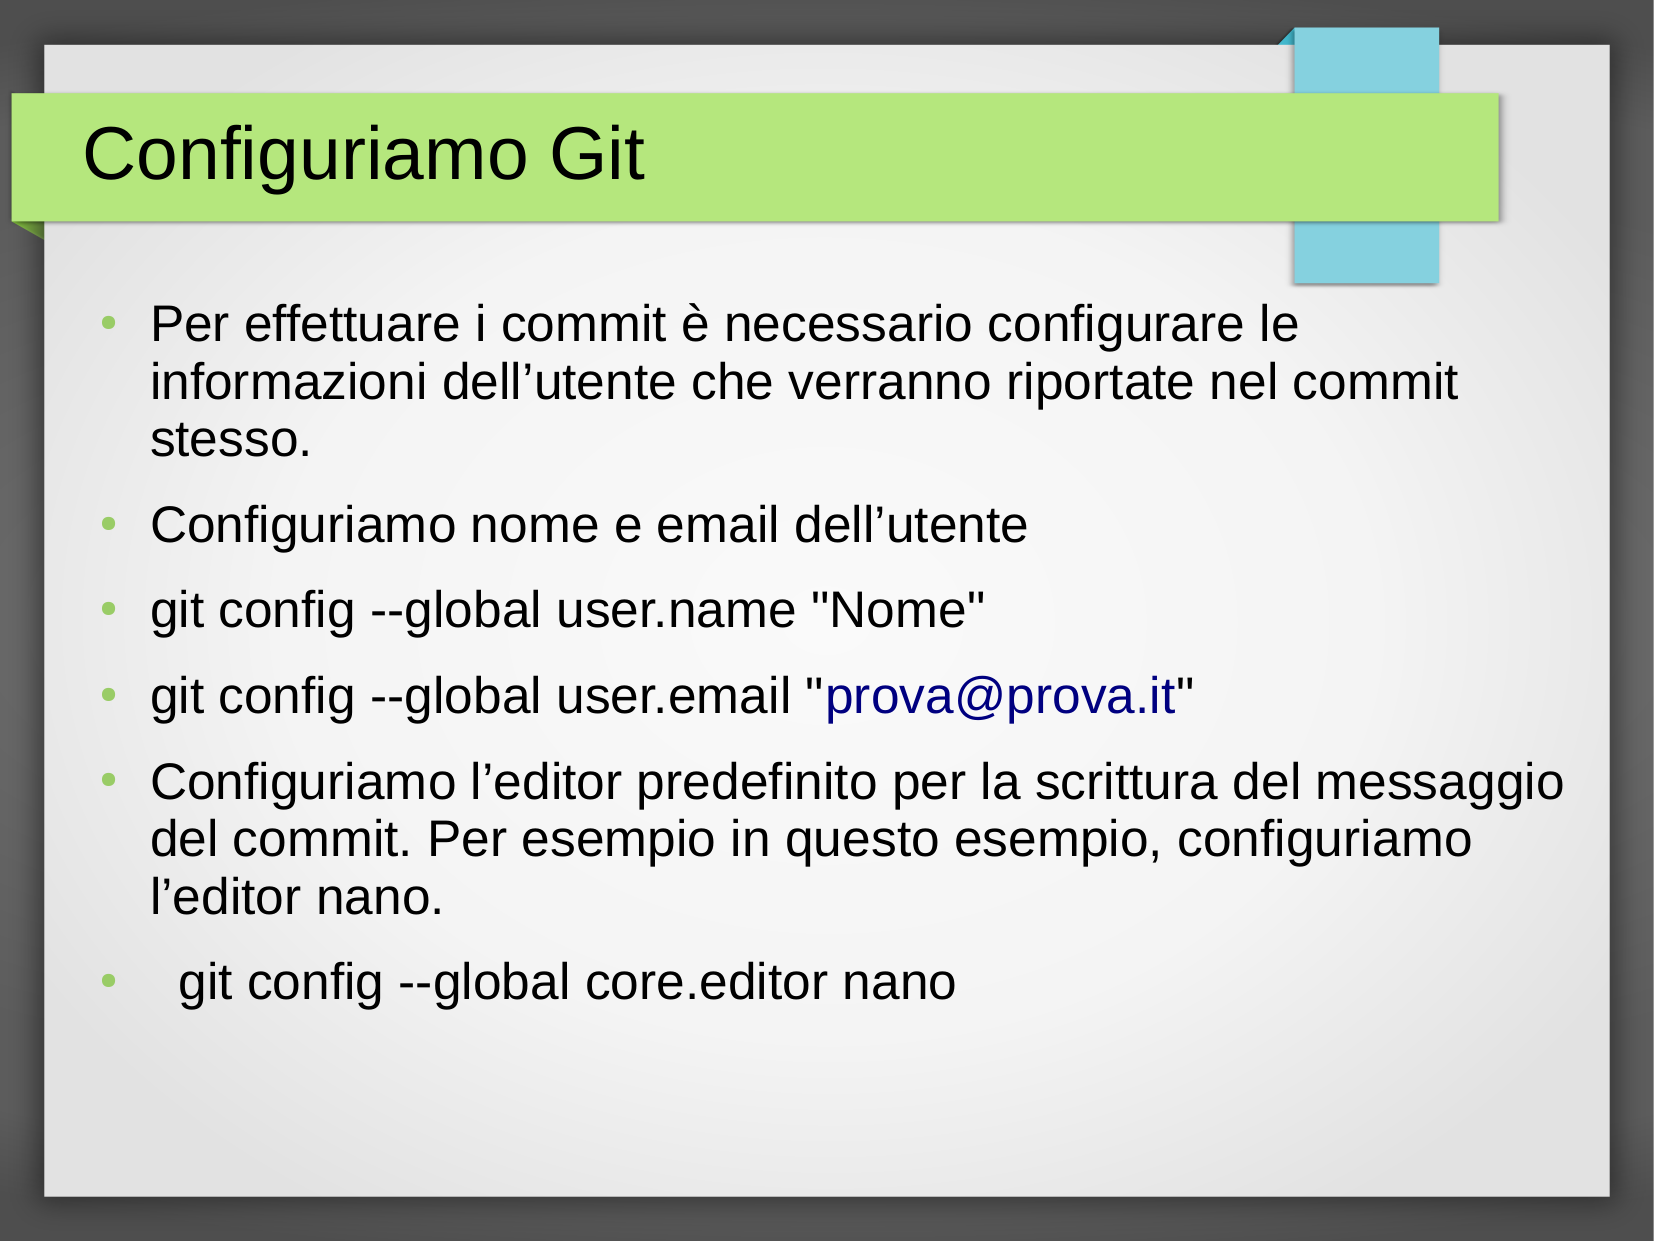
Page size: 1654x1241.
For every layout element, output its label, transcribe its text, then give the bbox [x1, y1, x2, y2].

list Per effettuare i commit è necessario configurare le informazioni dell’utente che verranno riportate nel commit stesso. Configuriamo nome e email dell’utente git config --global user.name "Nome" git config --global user.email "prova@prova.it" Configuriamo l’editor predefinito per la scrittura del messaggio del commit. Per esempio in questo esempio, configuriamo l’editor nano. git config --global core.editor nano [82, 295, 1571, 1015]
picture [0, 0, 1654, 1241]
title Configuriamo Git [82, 94, 1264, 213]
